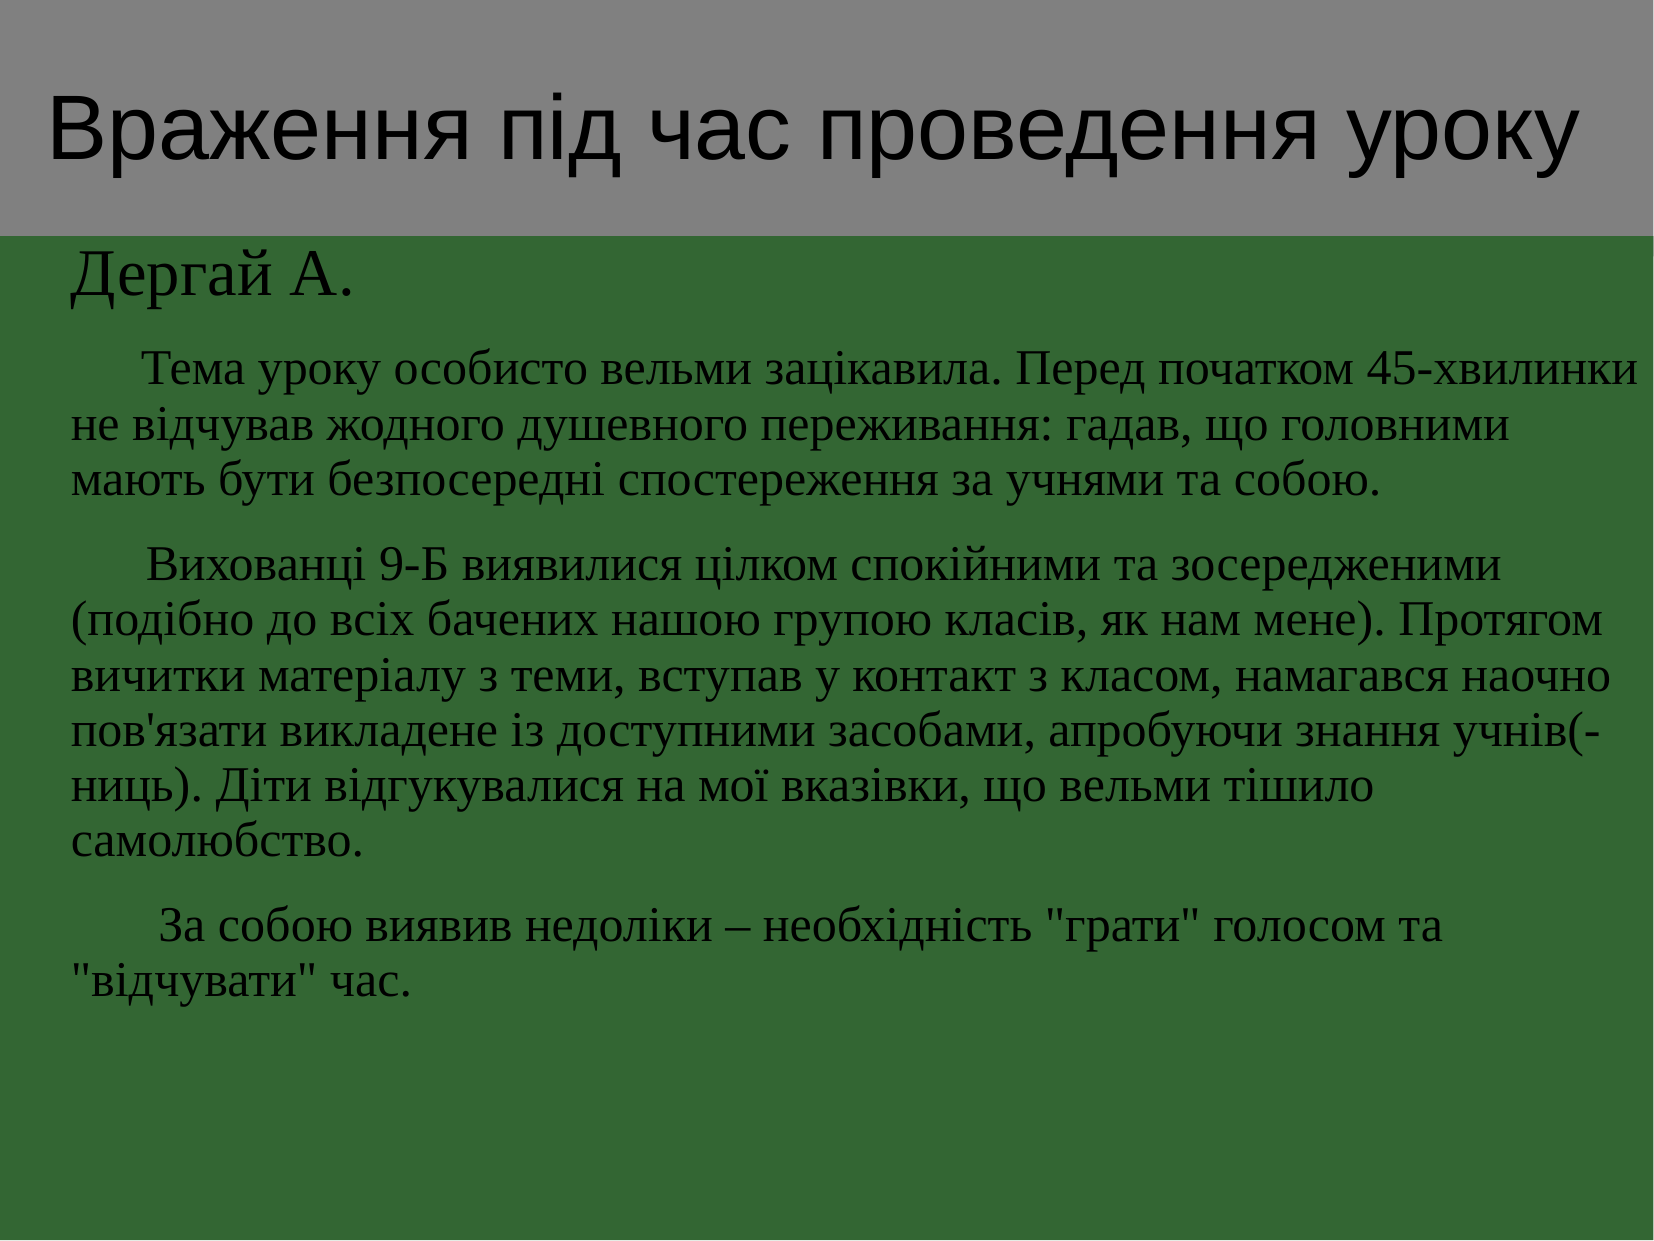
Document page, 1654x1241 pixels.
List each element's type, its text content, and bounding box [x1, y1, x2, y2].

list Дергай А. Тема уроку особисто вельми зацікавила. Перед початком 45-хвилинки не відчував жодного душевного переживання: гадав, що головними мають бути безпосередні спостереження за учнями та собою. Вихованці 9-Б виявилися цілком спокійними та зосередженими (подібно до всіх бачених нашою групою класів, як нам мене). Протягом вичитки матеріалу з теми, вступав у контакт з класом, намагався наочно пов'язати викладене із доступними засобами, апробуючи знання учнів(-ниць). Діти відгукувалися на мої вказівки, що вельми тішило самолюбство. За собою виявив недоліки – необхідність "грати" голосом та "відчувати" час. [0, 236, 1654, 1241]
title Враження під час проведення уроку [0, 0, 1654, 236]
